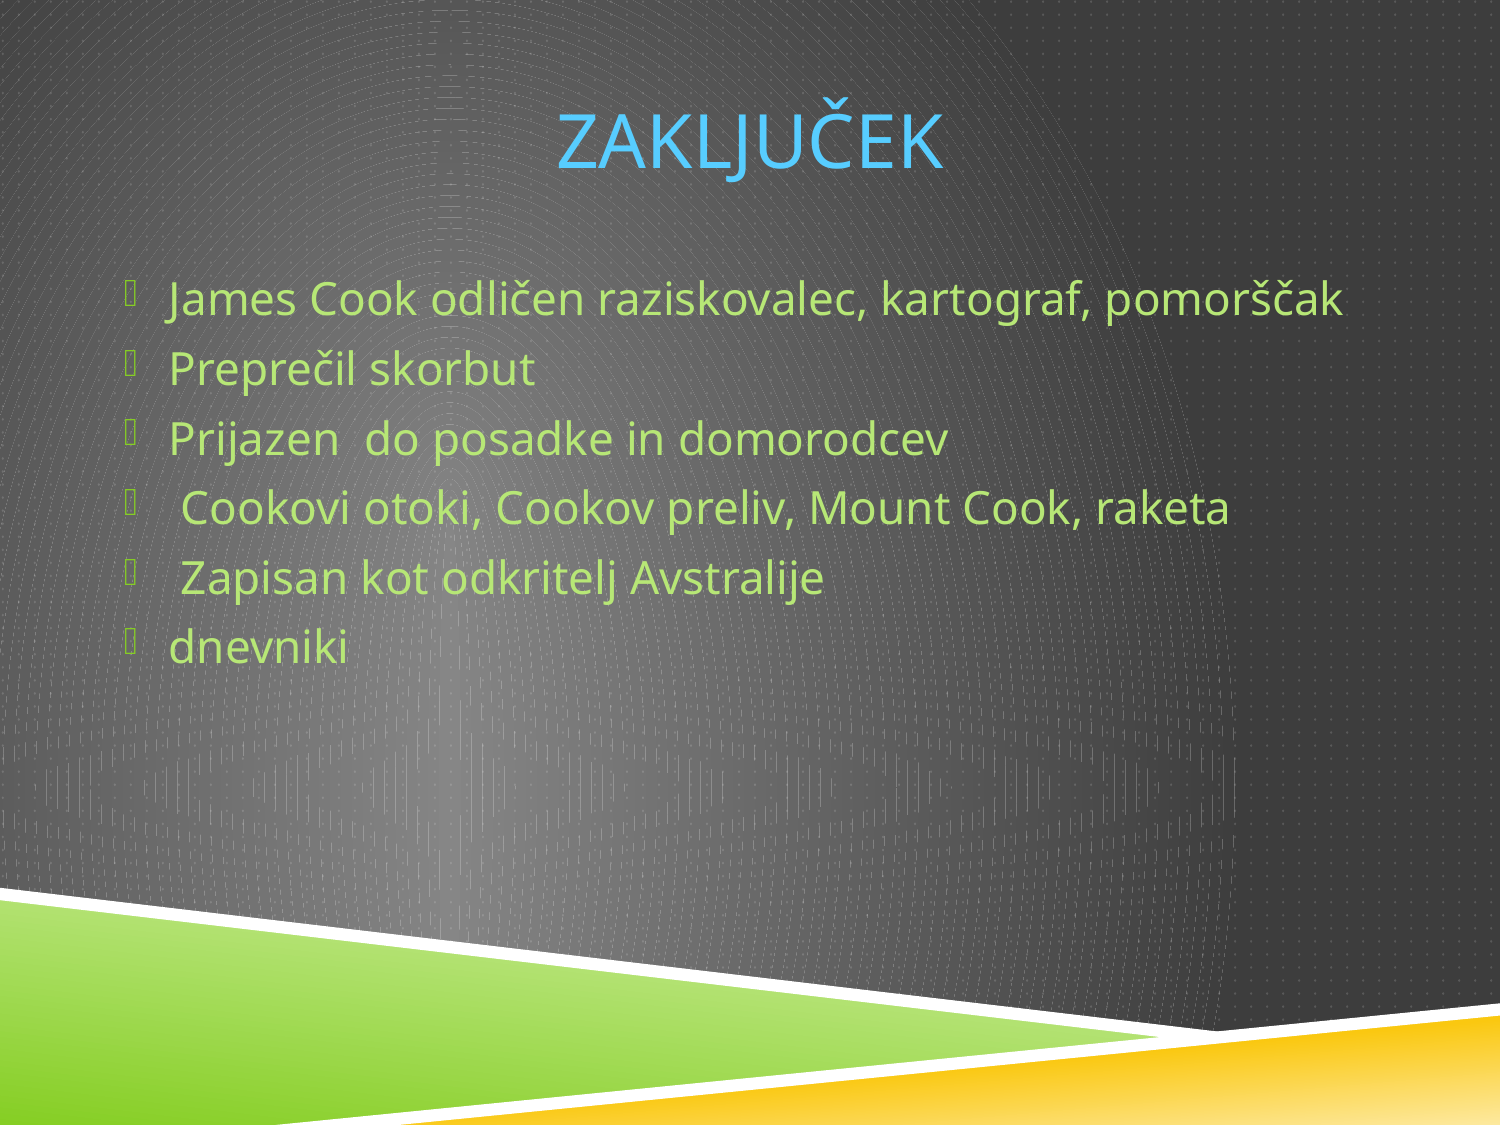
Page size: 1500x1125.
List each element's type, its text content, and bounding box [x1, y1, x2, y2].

title zaključek [112, 45, 1388, 233]
list James Cook odličen raziskovalec, kartograf, pomorščak Preprečil skorbut Prijazen do posadke in domorodcev Cookovi otoki, Cookov preliv, Mount Cook, raketa Zapisan kot odkritelj Avstralije dnevniki [112, 262, 1388, 875]
